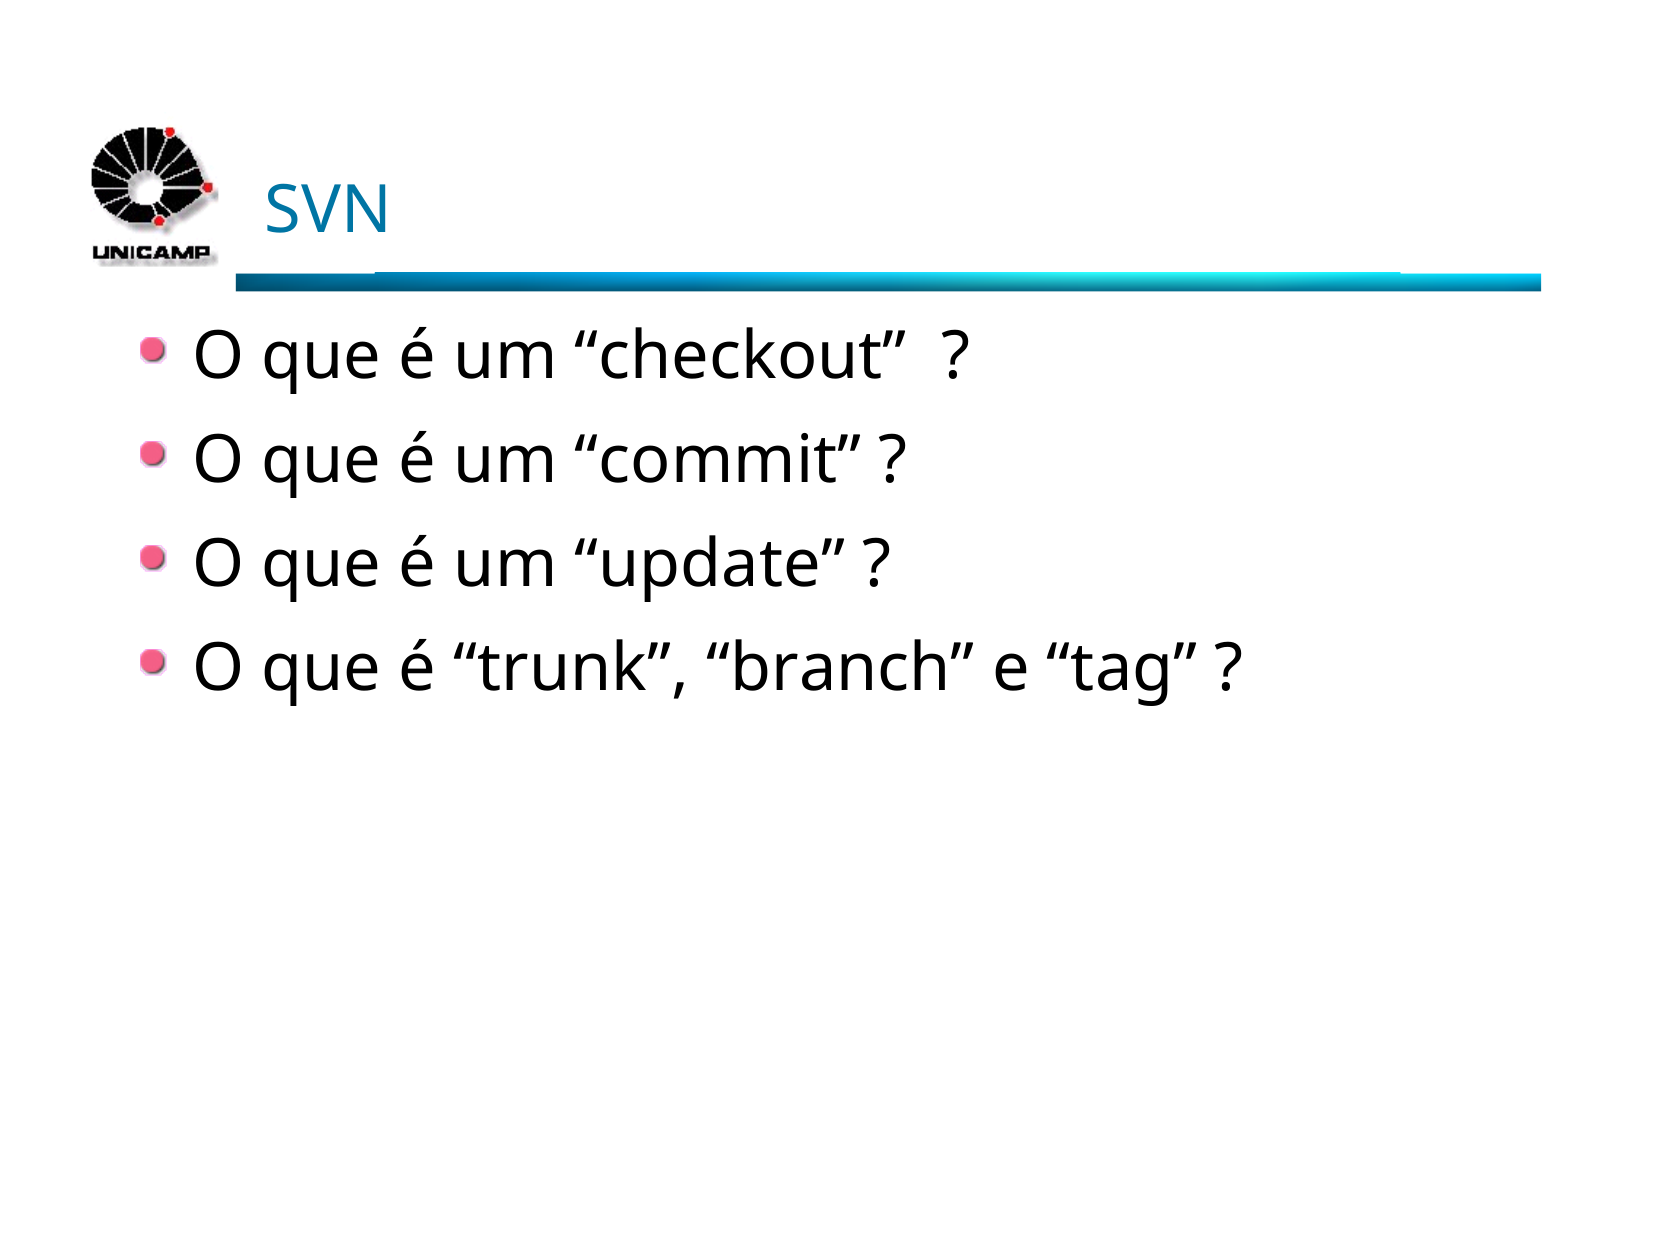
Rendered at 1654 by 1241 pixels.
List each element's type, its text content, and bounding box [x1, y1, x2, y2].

picture [125, 272, 1654, 295]
list O que é um “checkout” ? O que é um “commit” ? O que é um “update” ? O que é “trunk”, “branch” e “tag” ? [121, 309, 1534, 1167]
title SVN [264, 57, 1534, 250]
